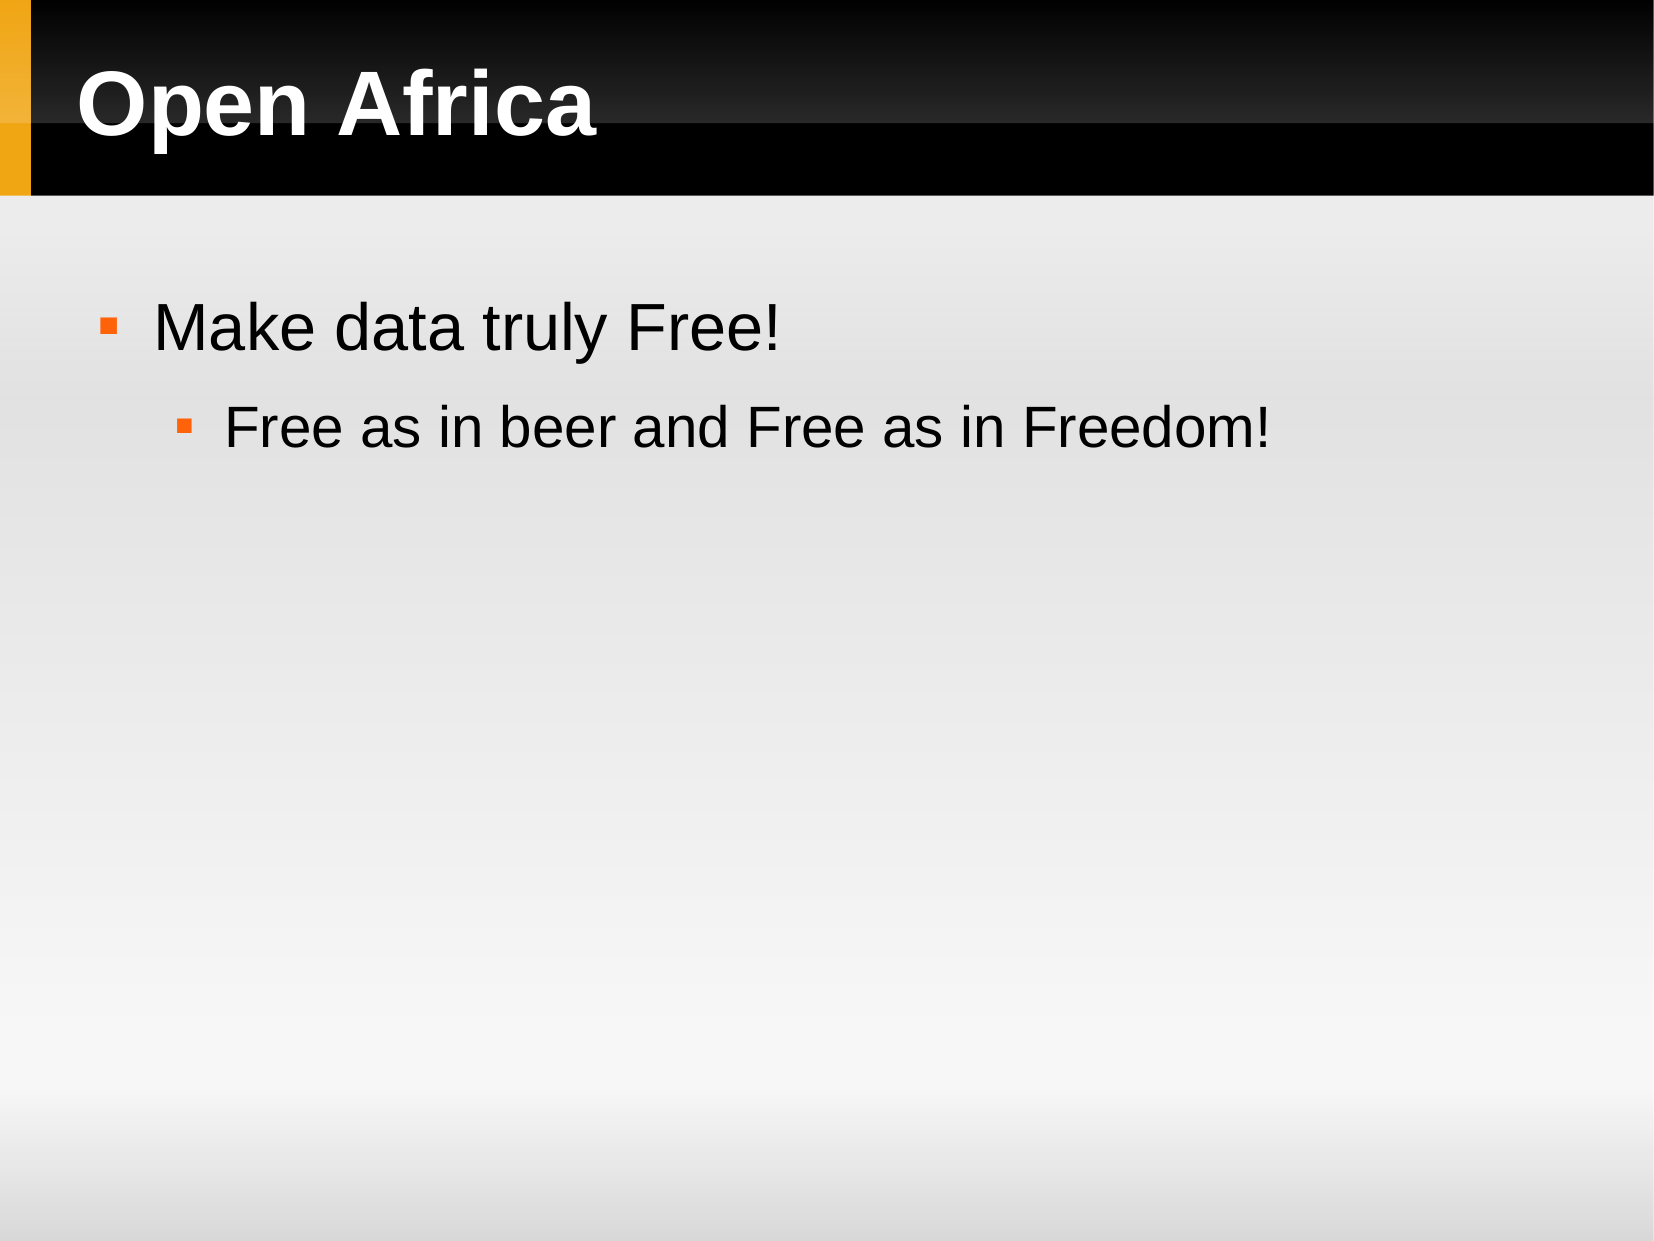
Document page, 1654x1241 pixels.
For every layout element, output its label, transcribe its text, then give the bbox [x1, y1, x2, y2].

title Open Africa [76, 0, 1565, 208]
list Make data truly Free! Free as in beer and Free as in Freedom! [82, 290, 1571, 1109]
picture [0, 0, 1654, 1241]
